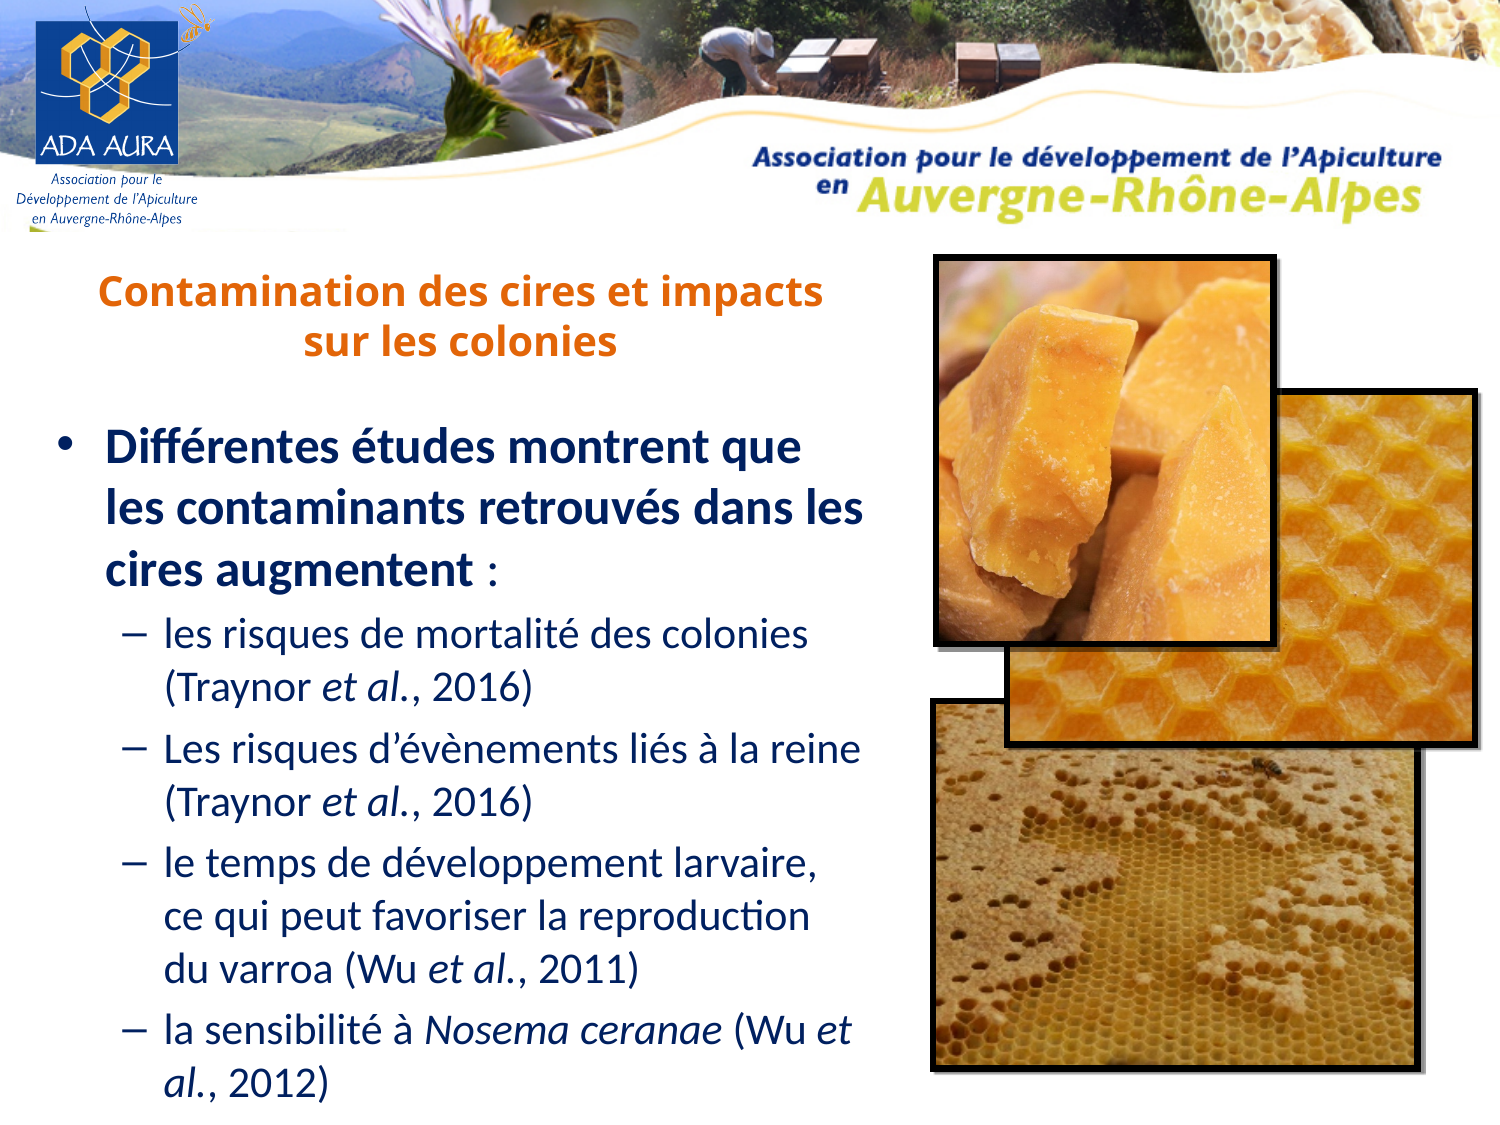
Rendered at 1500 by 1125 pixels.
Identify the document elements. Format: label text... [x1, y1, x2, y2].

picture [1009, 394, 1473, 742]
picture [0, 0, 1500, 232]
title Contamination des cires et impacts sur les colonies [76, 256, 845, 374]
picture [935, 704, 1415, 1066]
picture [939, 260, 1271, 642]
list Différentes études montrent que les contaminants retrouvés dans les cires augmentent : les risques de mortalité des colonies (Traynor et al., 2016) Les risques d’évènements liés à la reine (Traynor et al., 2016) le temps de développement larvaire, ce qui peut favoriser la reproduction du varroa (Wu et al., 2011) la sensibilité à Nosema ceranae (Wu et al., 2012) [41, 404, 882, 1125]
